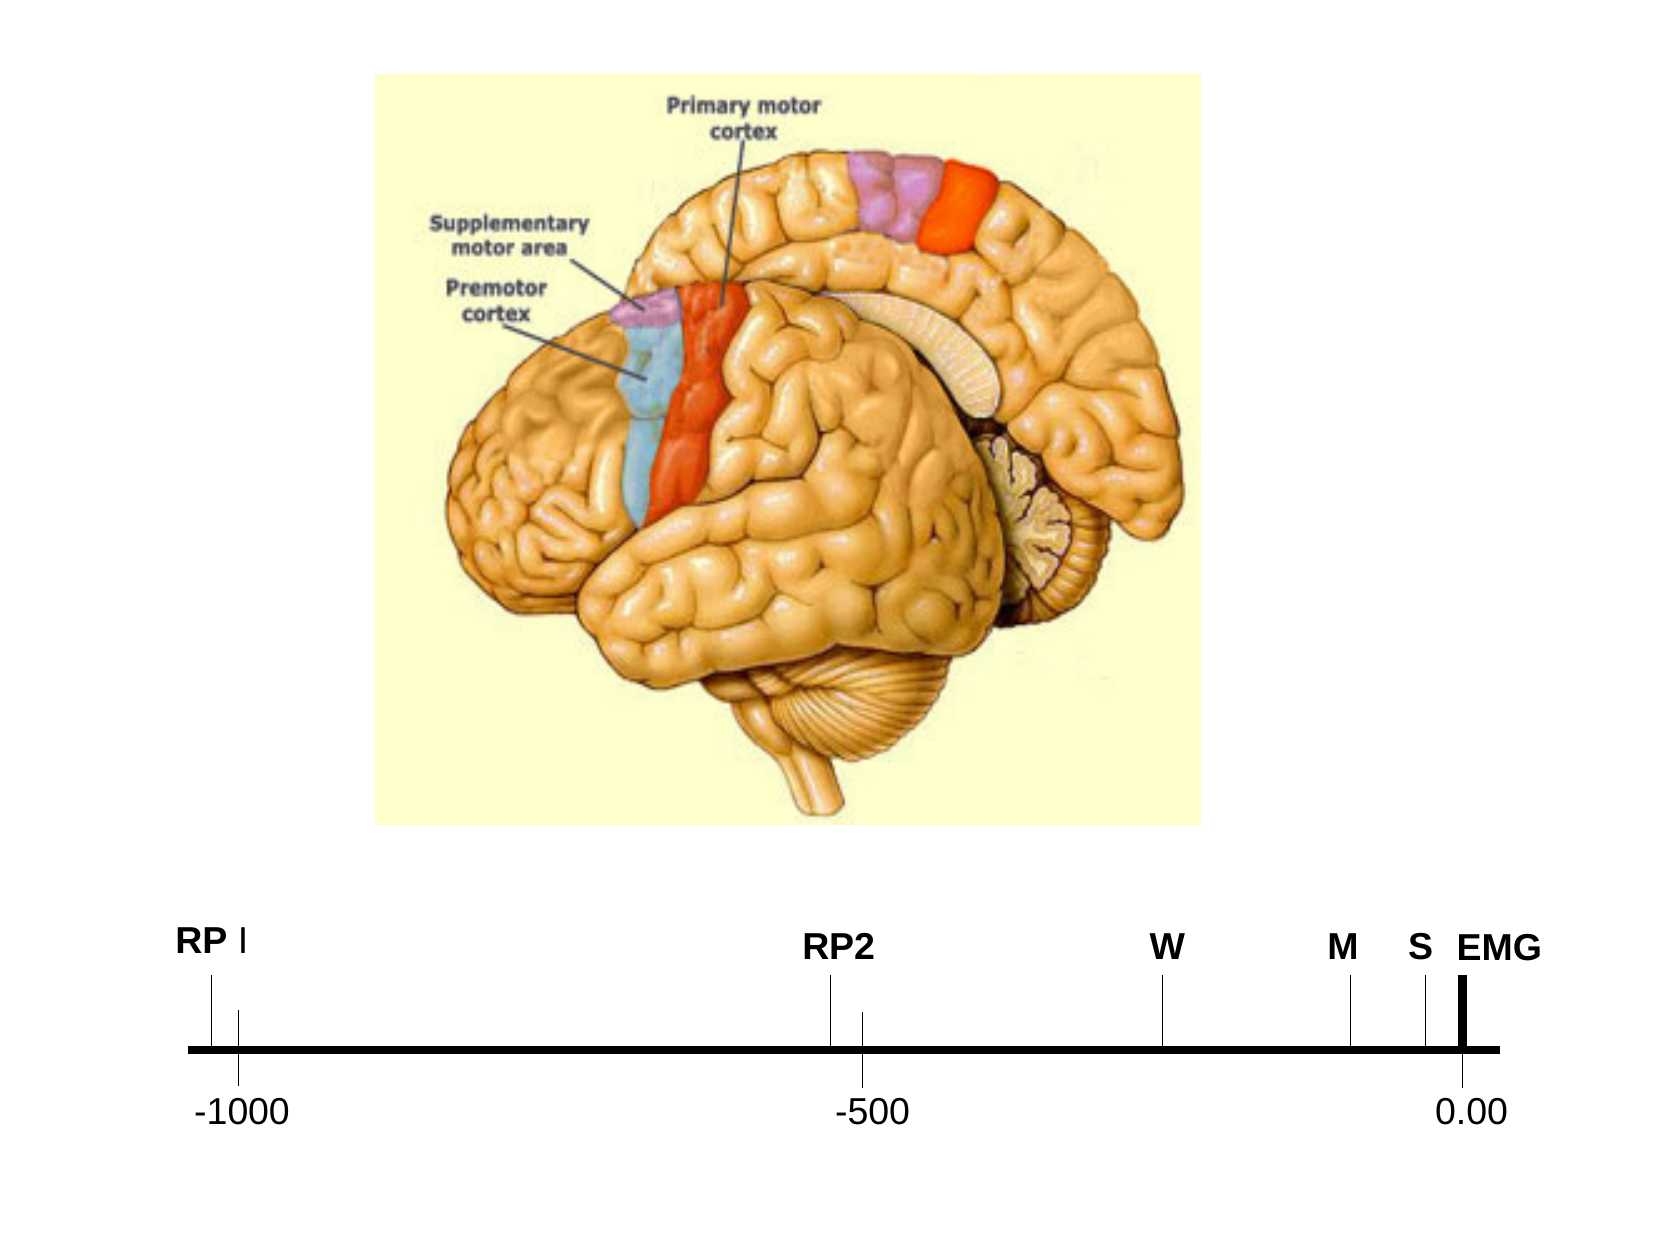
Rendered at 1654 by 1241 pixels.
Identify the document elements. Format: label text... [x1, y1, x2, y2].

text_box RP2 [787, 918, 832, 976]
text_box -500 [787, 1050, 958, 1173]
text_box W [1134, 918, 1201, 976]
text_box EMG [1441, 919, 1558, 976]
text_box -1000 [146, 1050, 338, 1173]
text_box 0.00 [1387, 1050, 1556, 1173]
text_box S [1393, 918, 1449, 976]
picture [375, 74, 1201, 826]
text_box M [1312, 918, 1374, 976]
text_box RP I [160, 911, 264, 969]
text_box RP2 [863, 918, 890, 976]
text_box [832, 918, 863, 976]
